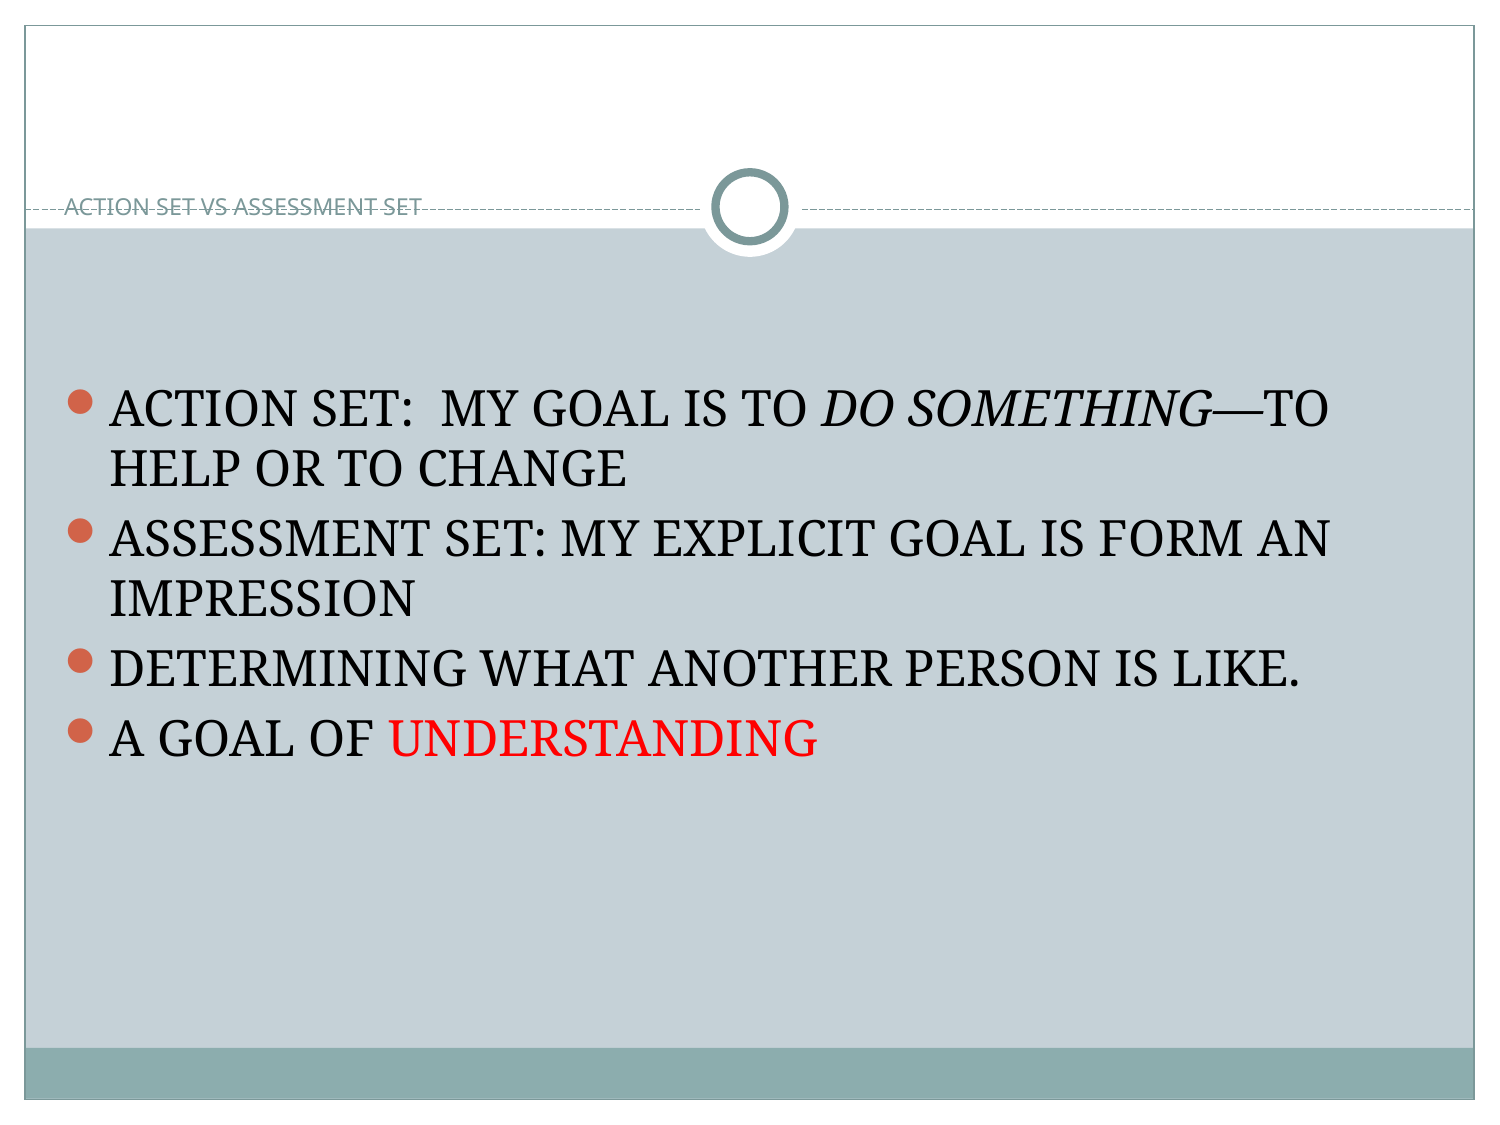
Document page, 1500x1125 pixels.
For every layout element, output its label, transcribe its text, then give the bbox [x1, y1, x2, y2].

list ACTION SET: MY GOAL IS TO DO SOMETHING—TO HELP OR TO CHANGE ASSESSMENT SET: MY EXPLICIT GOAL IS FORM AN IMPRESSION DETERMINING WHAT ANOTHER PERSON IS LIKE. A GOAL OF UNDERSTANDING [49, 299, 1445, 1001]
title ACTION SET VS ASSESSMENT SET [49, 37, 1450, 300]
